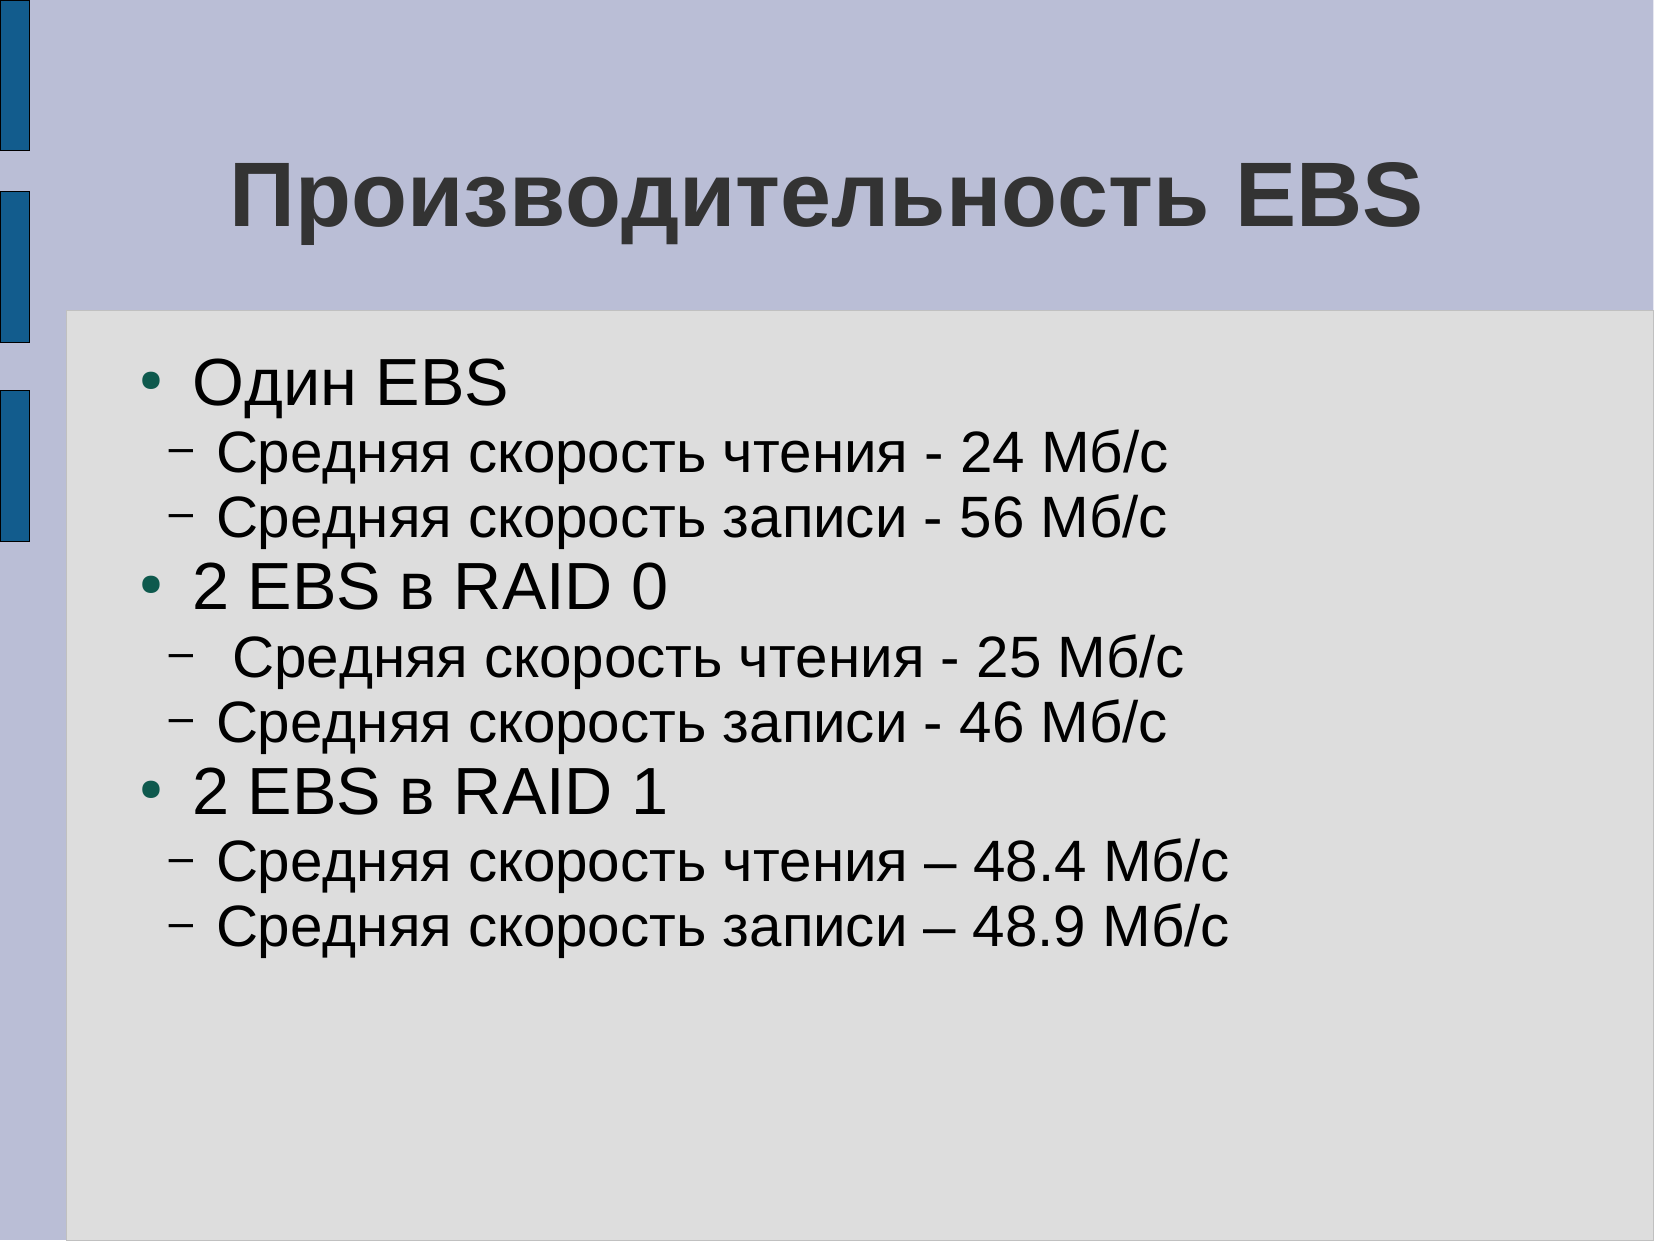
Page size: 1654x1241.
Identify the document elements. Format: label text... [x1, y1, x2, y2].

title Производительность EBS [121, 91, 1534, 299]
list Один EBS Средняя скорость чтения - 24 Мб/с Средняя скорость записи - 56 Мб/с 2 EBS в RAID 0 Средняя скорость чтения - 25 Мб/с Средняя скорость записи - 46 Мб/с 2 EBS в RAID 1 Средняя скорость чтения – 48.4 Мб/с Средняя скорость записи – 48.9 Мб/с [121, 344, 1534, 1164]
